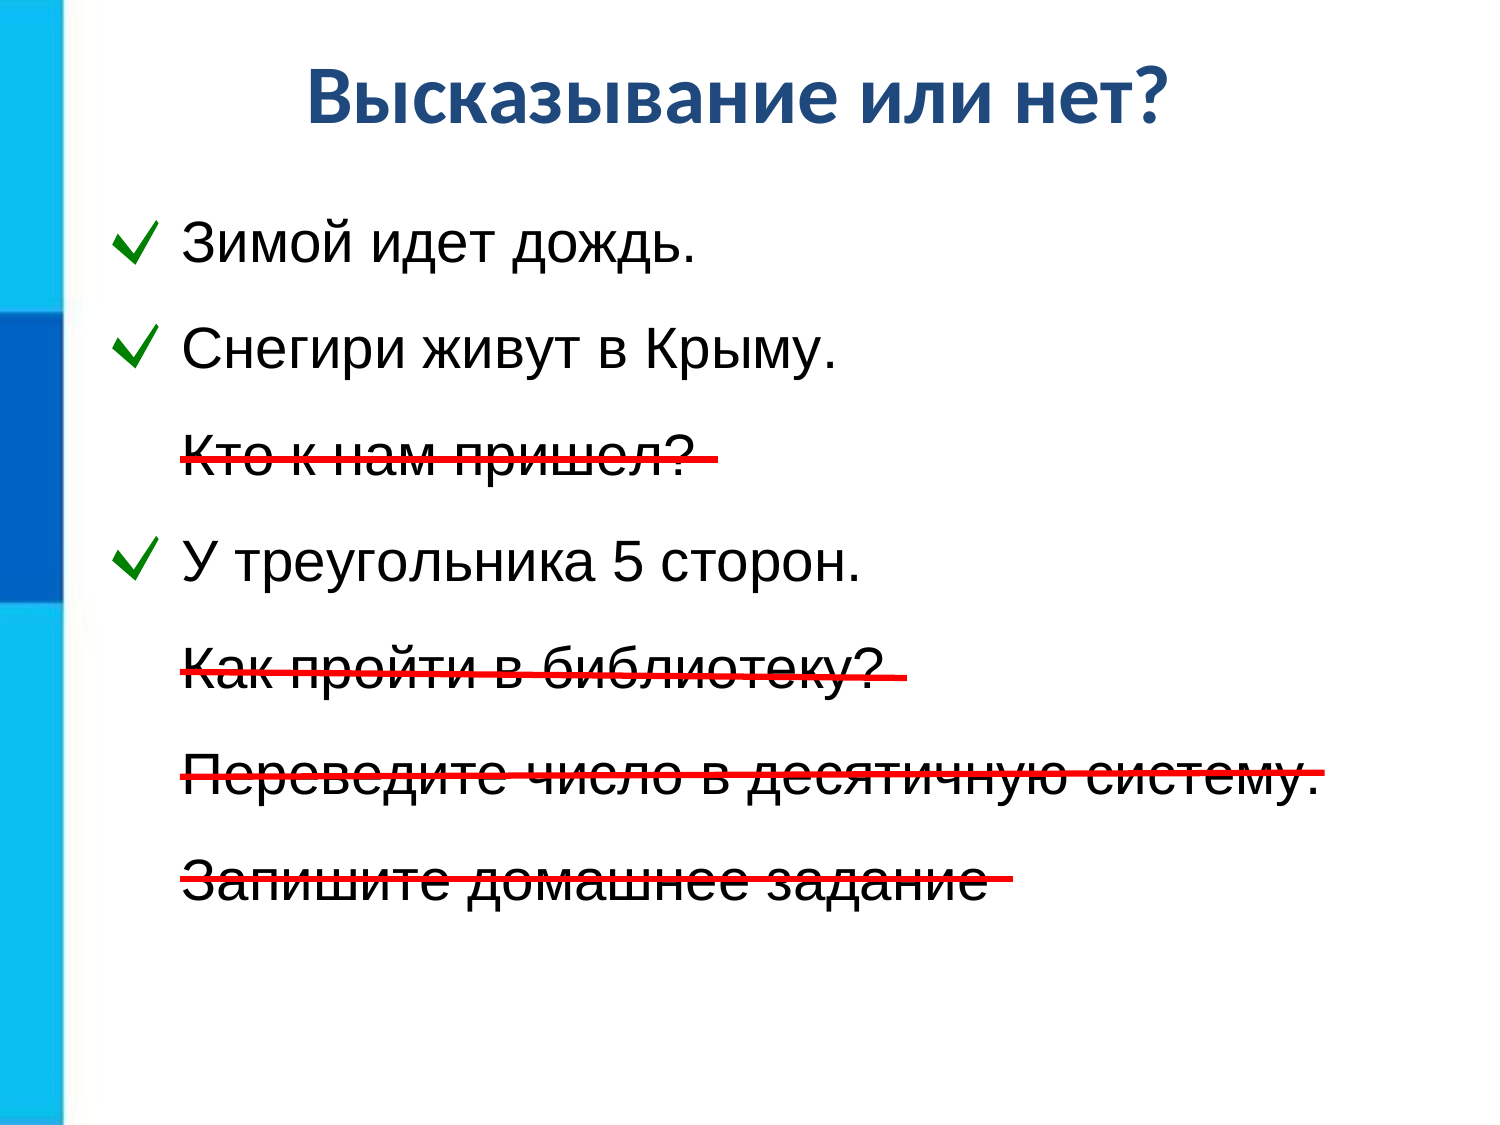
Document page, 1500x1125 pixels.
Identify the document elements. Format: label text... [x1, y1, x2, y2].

text_box Высказывание или нет? [53, 30, 1426, 149]
text_box [112, 219, 159, 265]
text_box [112, 323, 159, 369]
text_box [112, 535, 159, 581]
text_box Зимой идет дождь. Снегири живут в Крыму. Кто к нам пришел? У треугольника 5 сторон. Как пройти в библиотеку? Переведите число в десятичную систему. Запишите домашнее задание [76, 196, 1413, 921]
picture [0, 0, 1500, 1125]
